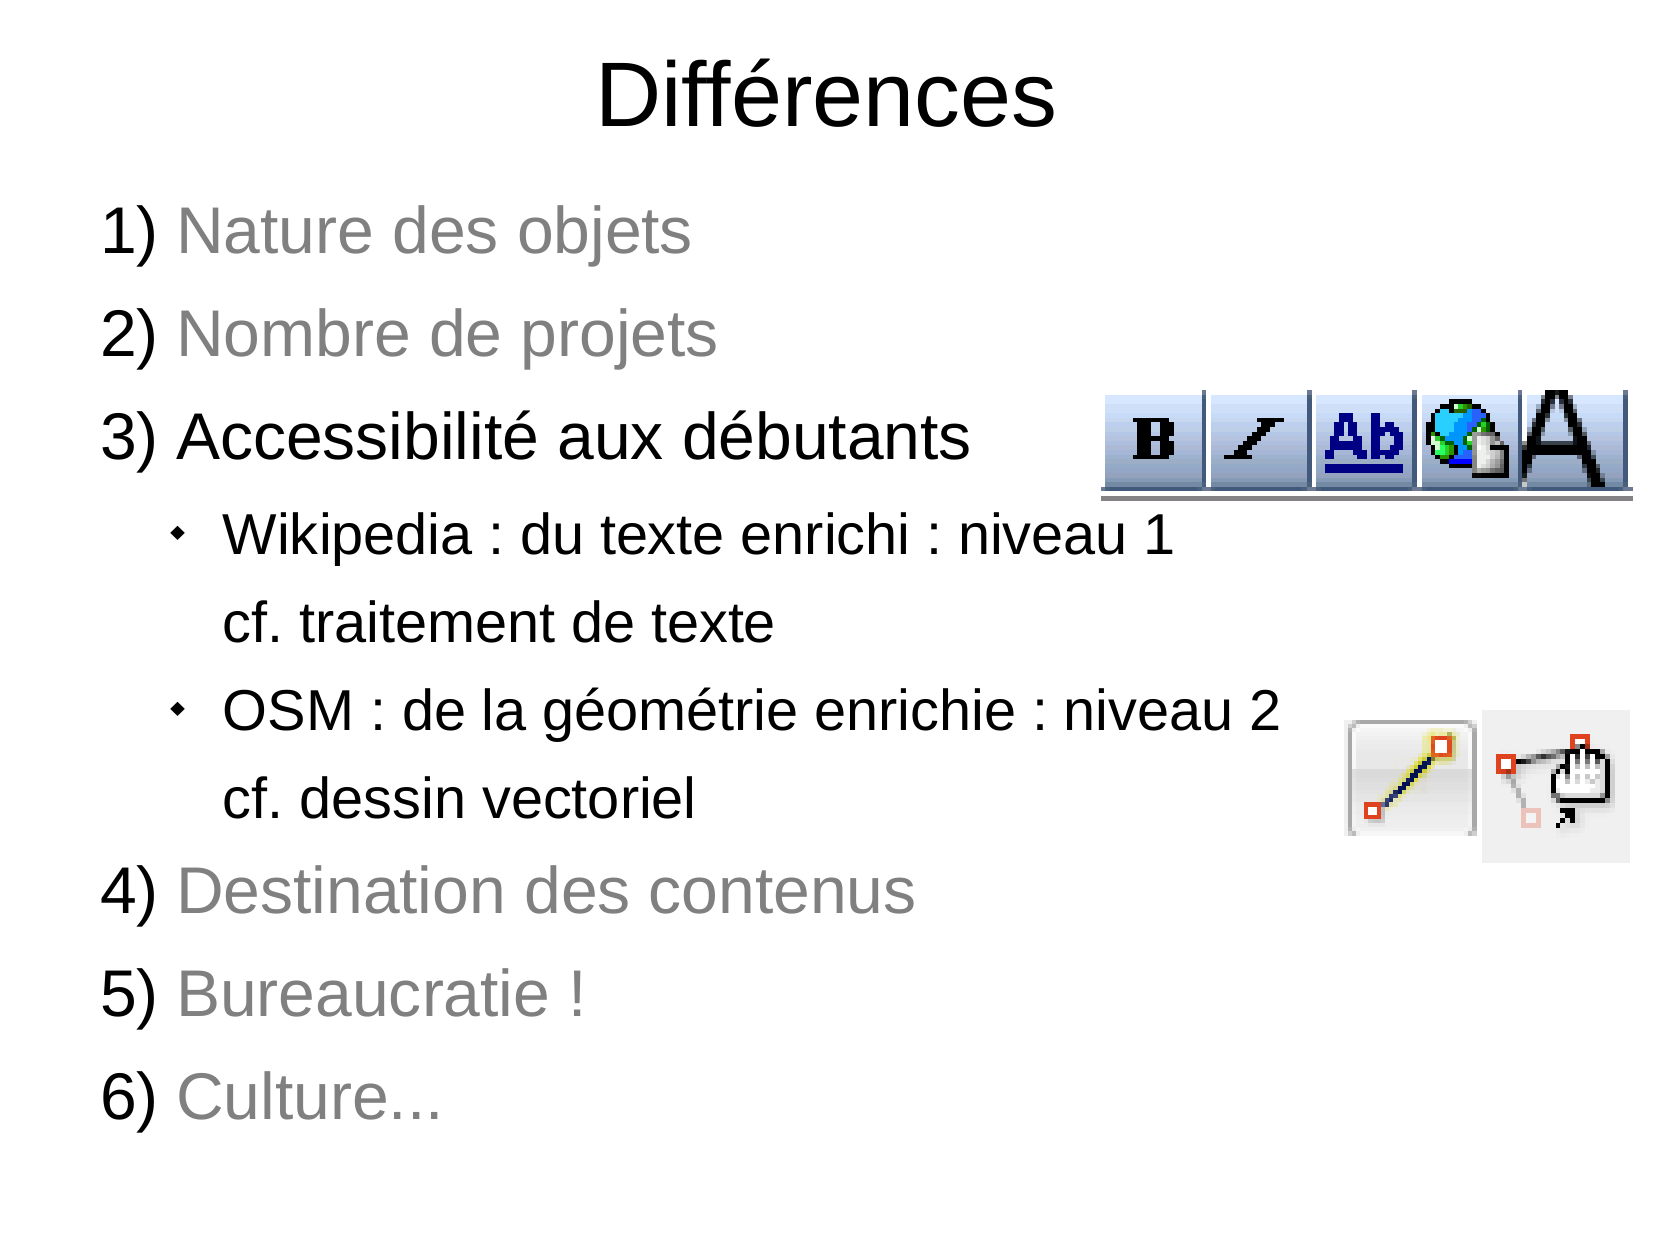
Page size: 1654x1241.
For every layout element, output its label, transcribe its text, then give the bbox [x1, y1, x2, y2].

picture [1482, 710, 1630, 863]
picture [1092, 377, 1633, 501]
picture [1344, 720, 1477, 836]
title Différences [82, 43, 1571, 147]
list Nature des objets Nombre de projets Accessibilité aux débutants Wikipedia : du texte enrichi : niveau 1 cf. traitement de texte OSM : de la géométrie enrichie : niveau 2 cf. dessin vectoriel Destination des contenus Bureaucratie ! Culture... [82, 193, 1538, 1143]
